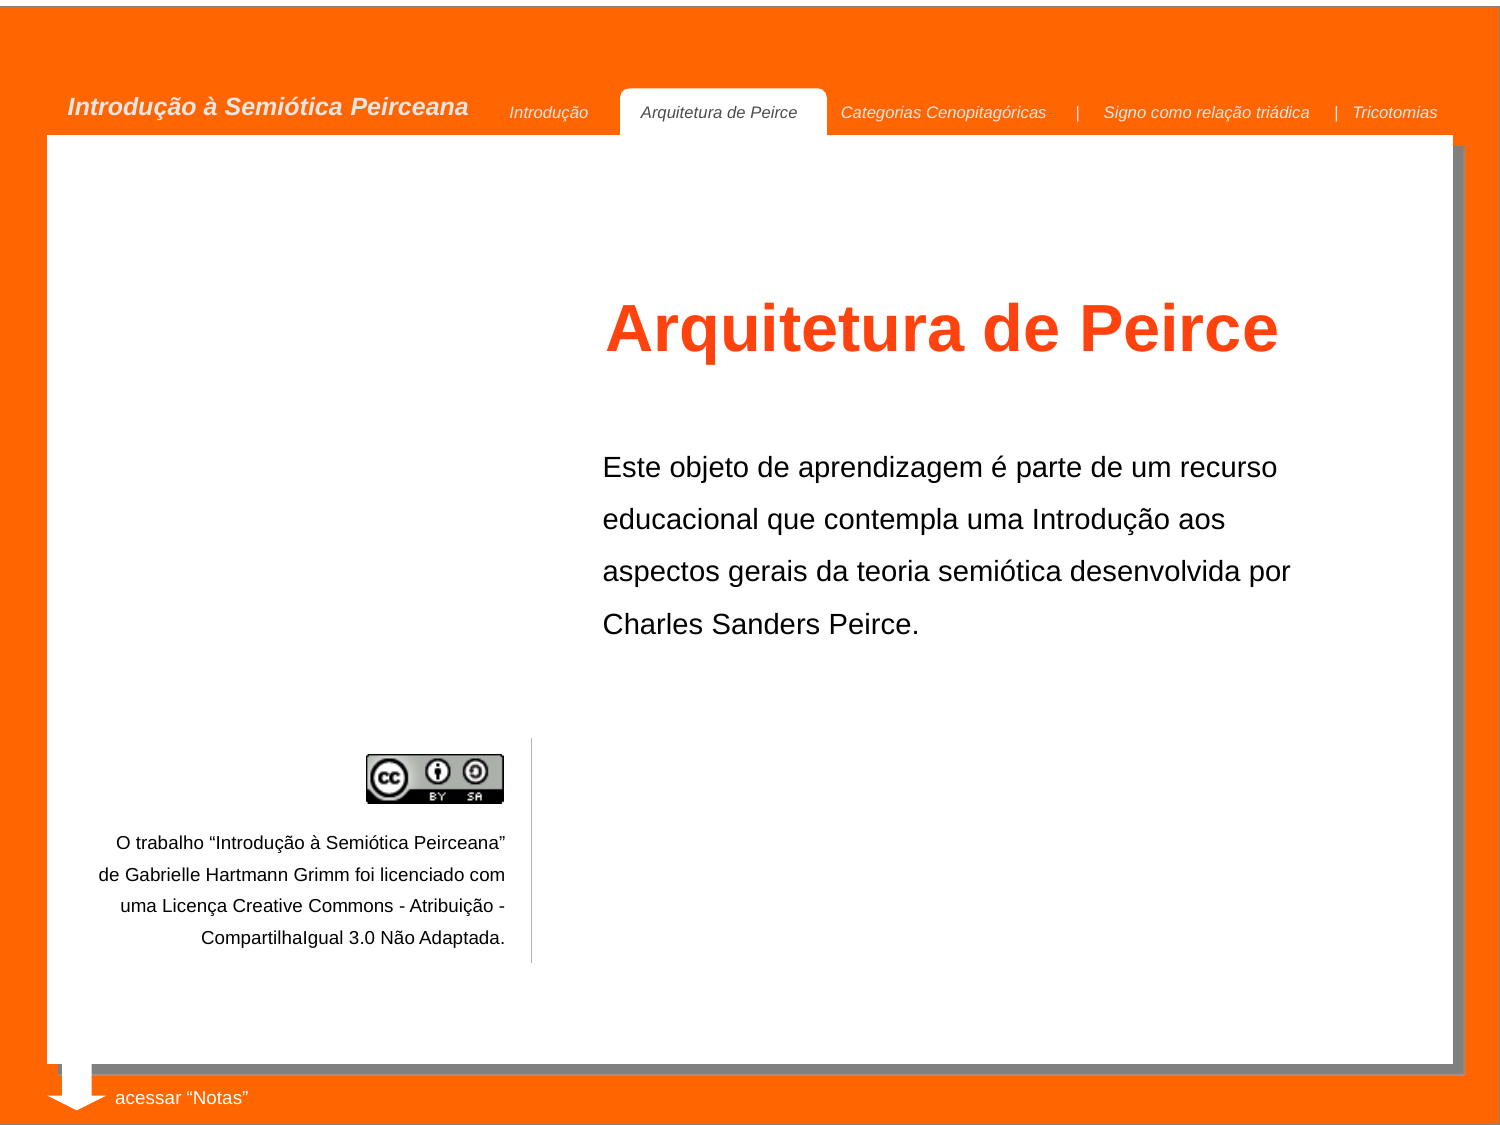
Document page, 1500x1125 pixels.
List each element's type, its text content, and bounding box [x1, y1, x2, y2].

picture [366, 754, 504, 804]
text_box acessar “Notas” [100, 1080, 278, 1116]
text_box Este objeto de aprendizagem é parte de um recurso educacional que contempla uma Introdução aos aspectos gerais da teoria semiótica desenvolvida por Charles Sanders Peirce. [587, 422, 1347, 685]
text_box [47, 1051, 100, 1111]
text_box O trabalho “Introdução à Semiótica Peirceana” de Gabrielle Hartmann Grimm foi licenciado com uma Licença Creative Commons - Atribuição - CompartilhaIgual 3.0 Não Adaptada. [82, 814, 520, 945]
title Arquitetura de Peirce [590, 277, 1382, 455]
